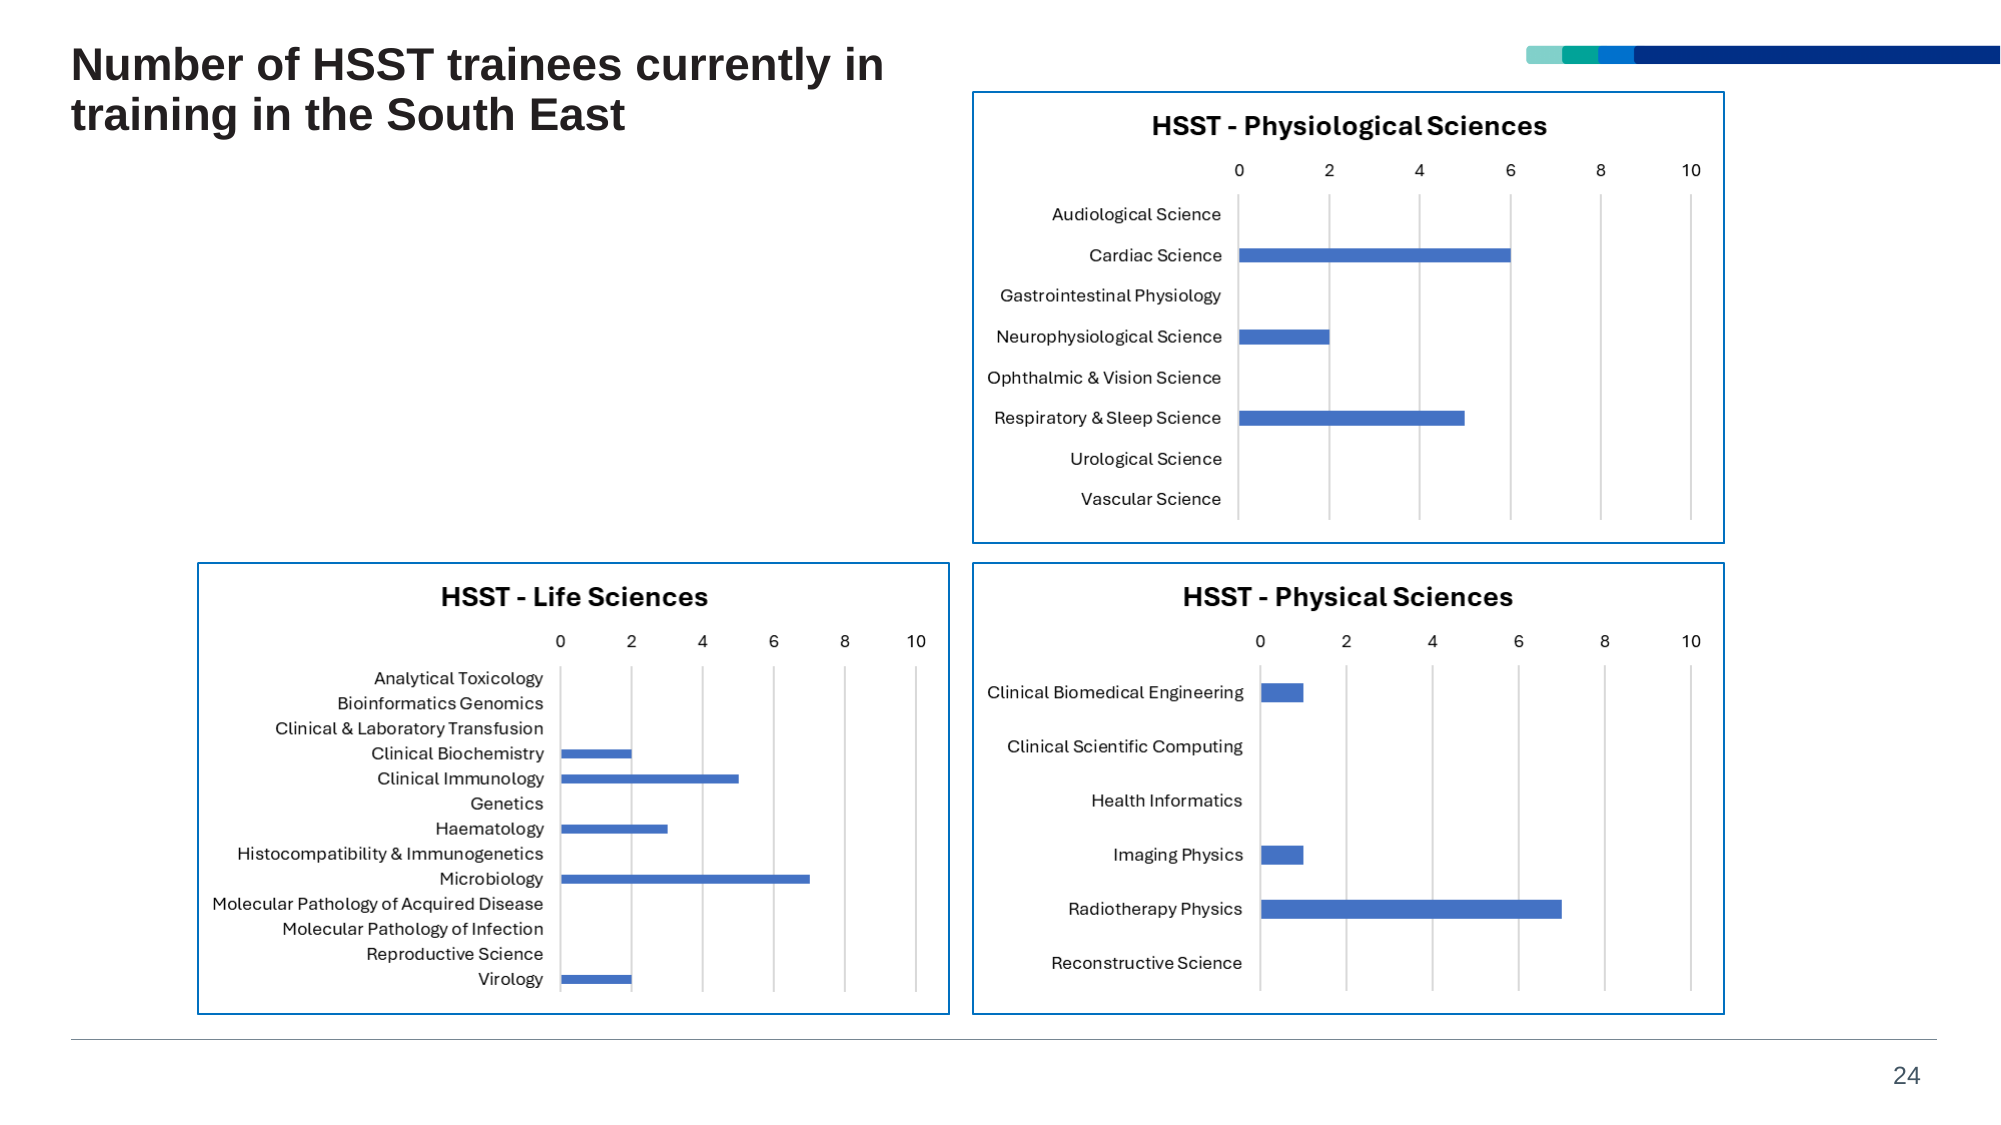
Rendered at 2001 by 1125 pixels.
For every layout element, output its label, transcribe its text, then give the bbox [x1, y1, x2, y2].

picture [972, 562, 1725, 1015]
title Number of HSST trainees currently in training in the South East [70, 32, 1513, 149]
picture [197, 562, 950, 1015]
picture [972, 91, 1725, 544]
